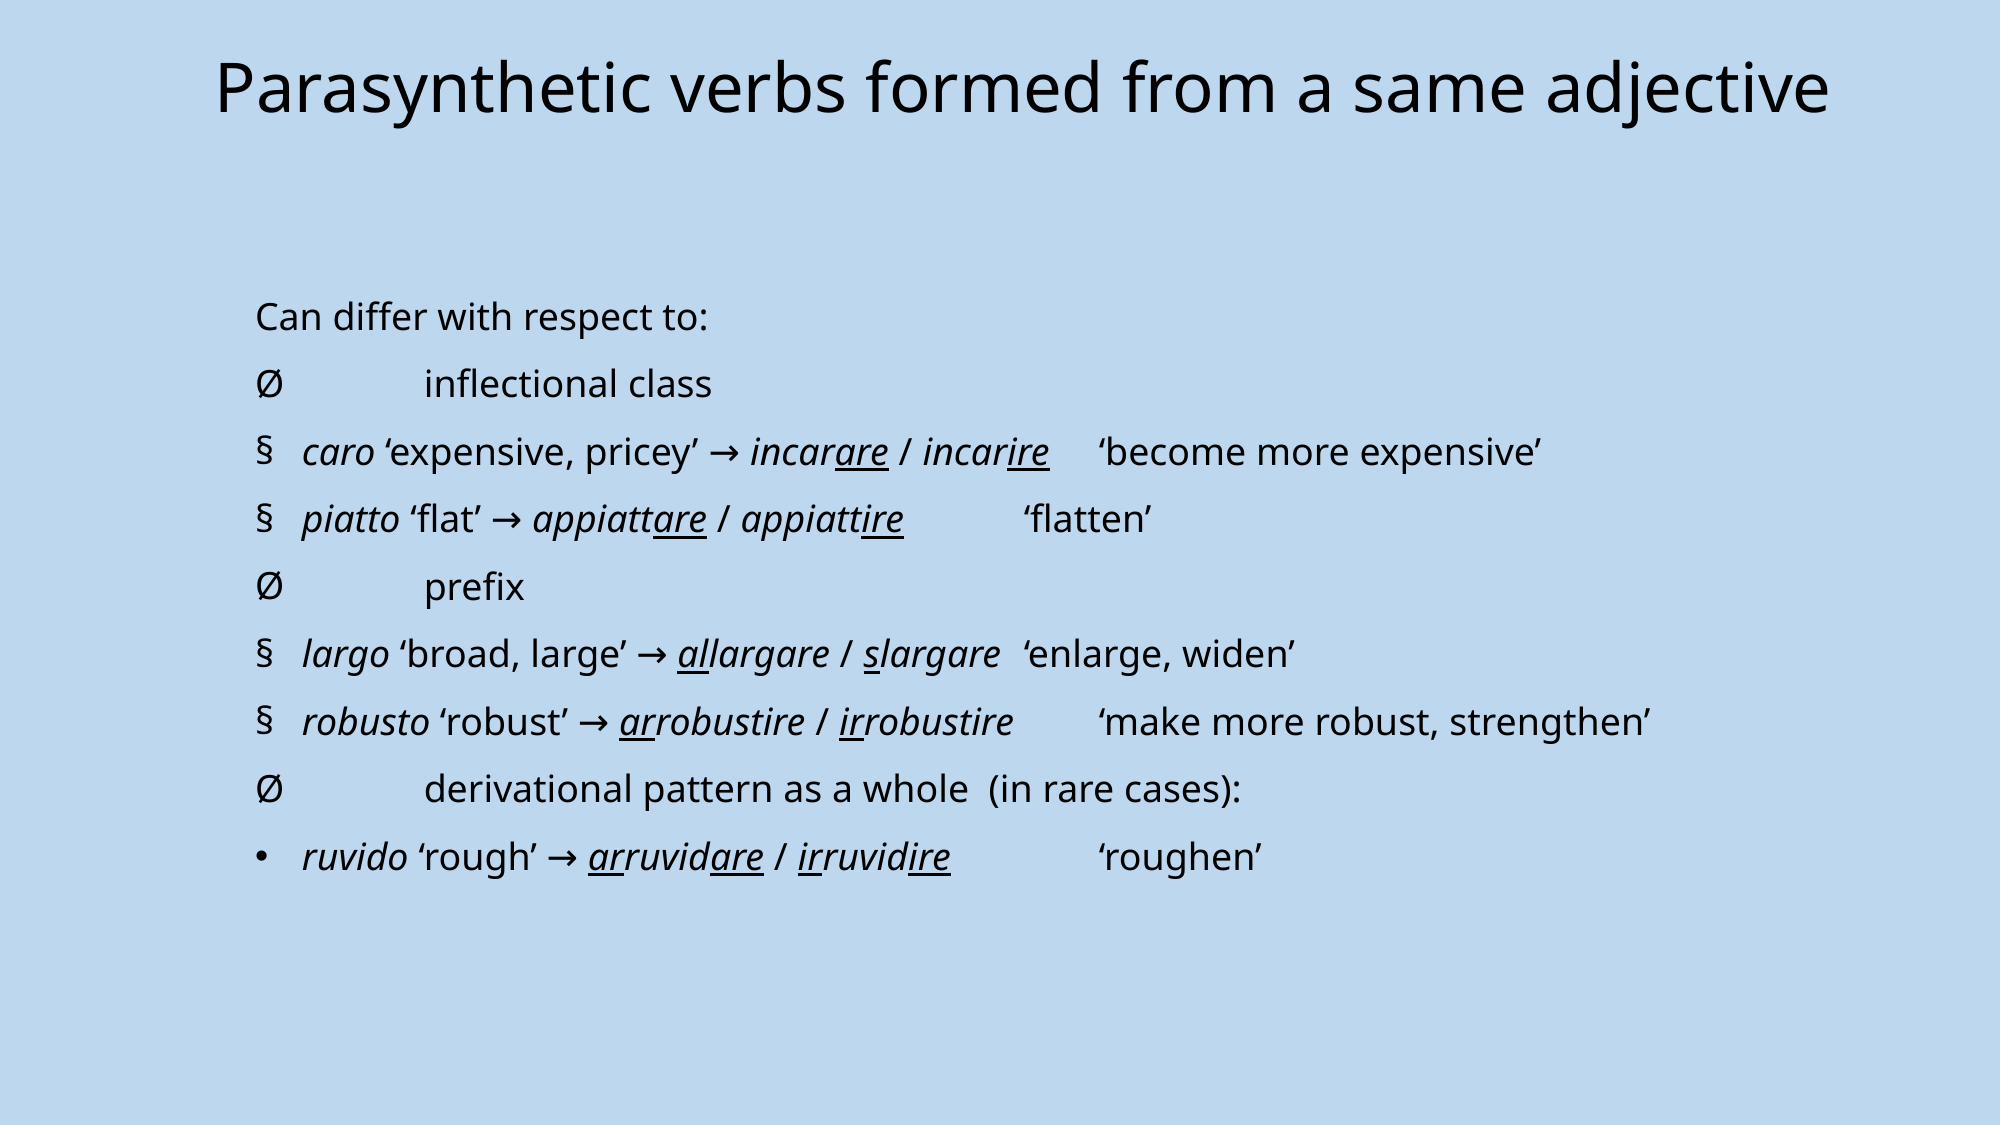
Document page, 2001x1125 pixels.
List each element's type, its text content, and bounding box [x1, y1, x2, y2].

text_box Parasynthetic verbs formed from a same adjective [137, 45, 1910, 263]
text_box Can differ with respect to: inflectional class caro ‘expensive, pricey’ → incarare / incarire ‘become more expensive’ piatto ‘flat’ → appiattare / appiattire ‘flatten’ prefix largo ‘broad, large’ → allargare / slargare ‘enlarge, widen’ robusto ‘robust’ → arrobustire / irrobustire ‘make more robust, strengthen’ derivational pattern as a whole (in rare cases): ruvido ‘rough’ → arruvidare / irruvidire ‘roughen’ [90, 262, 1796, 954]
